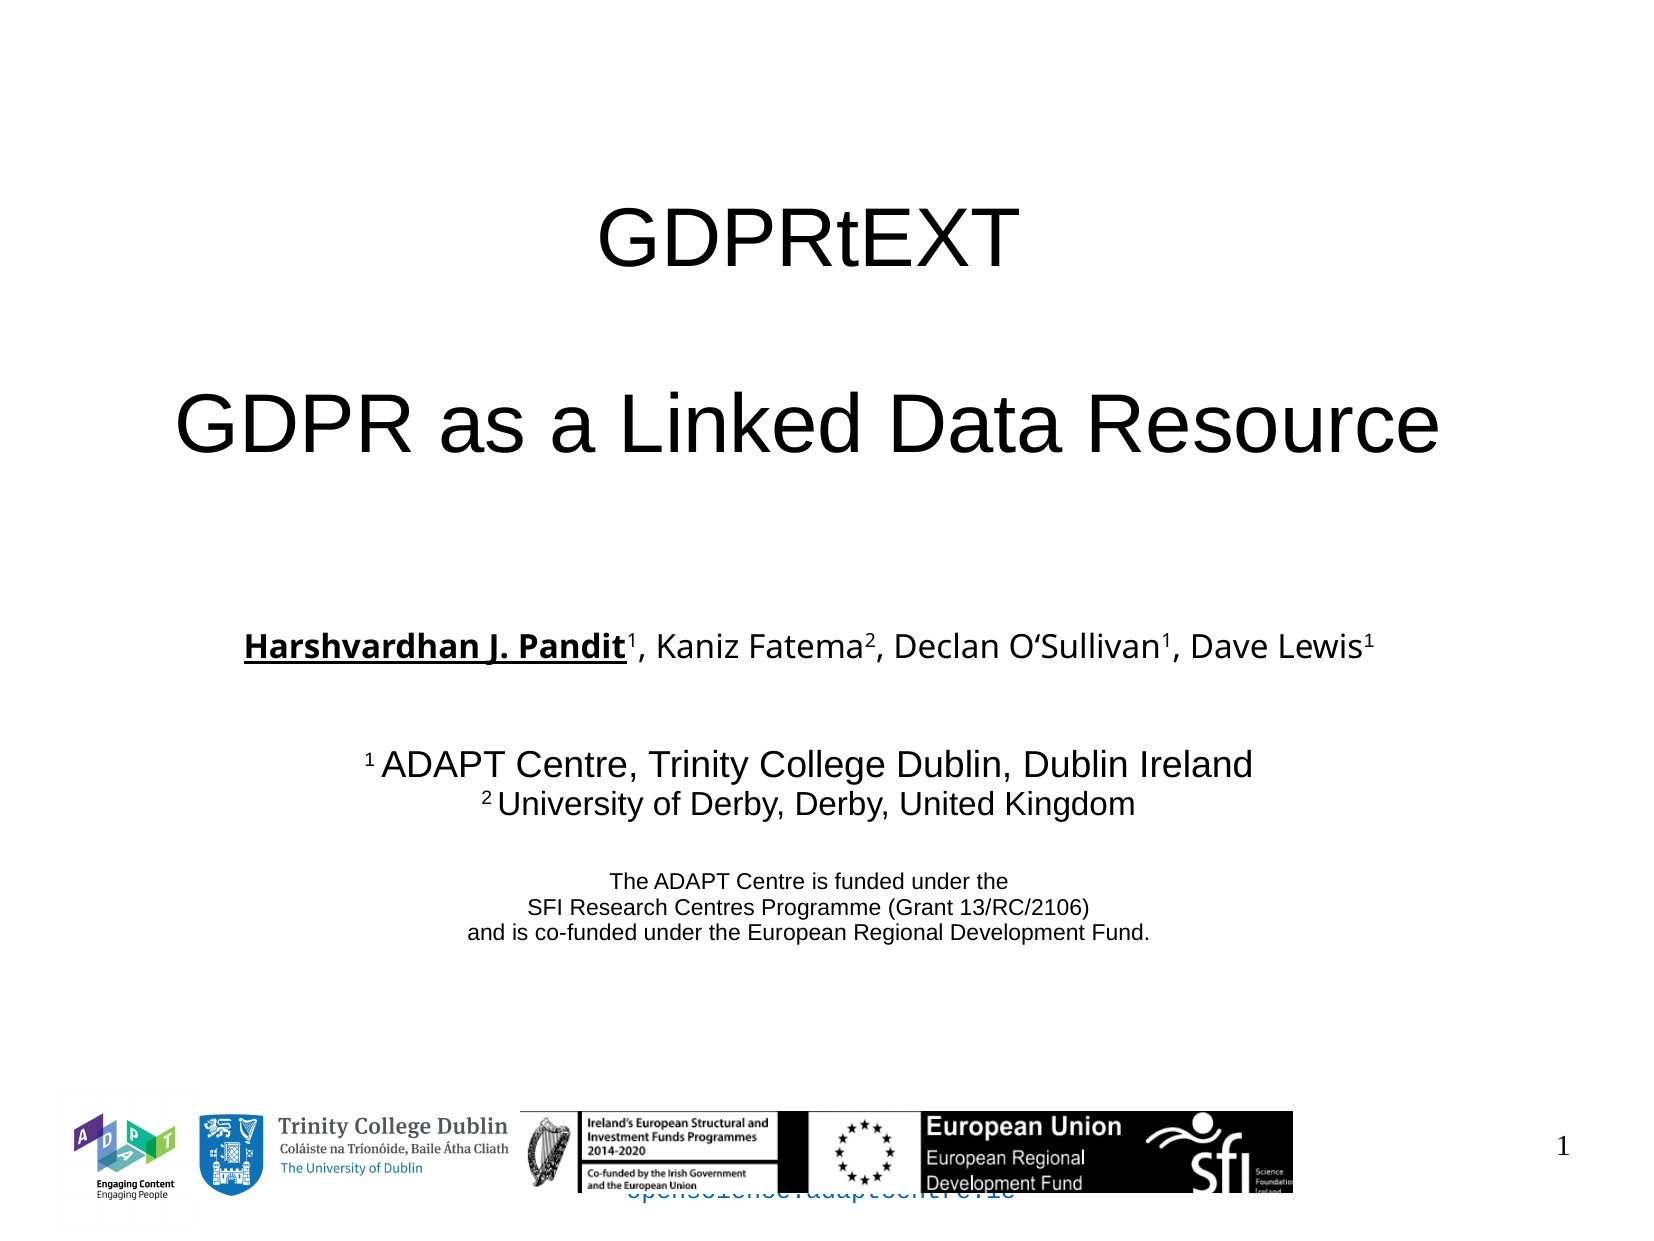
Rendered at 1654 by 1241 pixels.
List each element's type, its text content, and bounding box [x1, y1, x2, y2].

picture [196, 1111, 512, 1199]
picture [519, 1111, 1294, 1194]
title GDPRtEXT GDPR as a Linked Data Resource [106, 212, 1512, 449]
picture [54, 1086, 195, 1227]
subtitle Harshvardhan J. Pandit1, Kaniz Fatema2, Declan O‘Sullivan1, Dave Lewis1 1 ADAPT Centre, Trinity College Dublin, Dublin Ireland 2 University of Derby, Derby, United Kingdom The ADAPT Centre is funded under the SFI Research Centres Programme (Grant 13/RC/2106) and is co-funded under the European Regional Development Fund. [106, 507, 1512, 1062]
